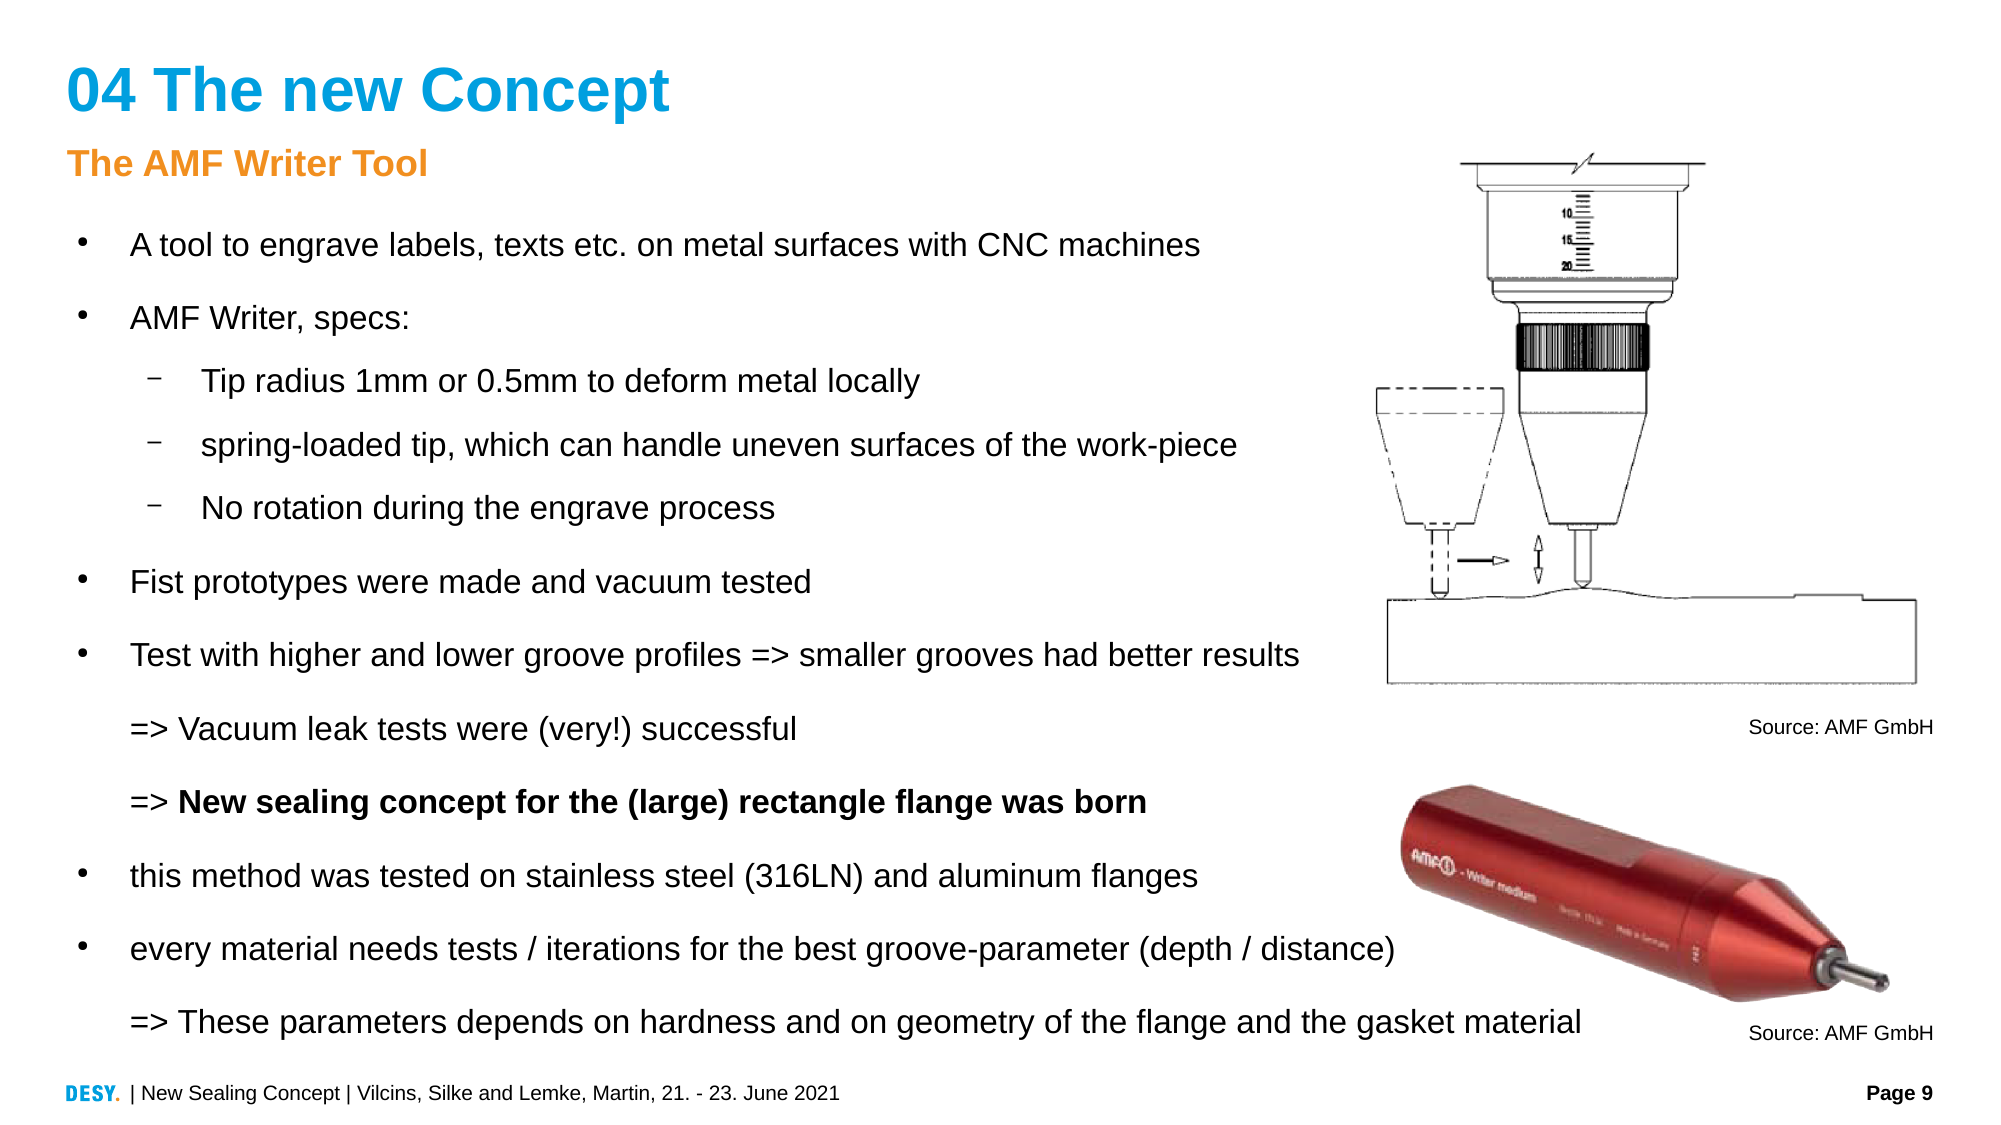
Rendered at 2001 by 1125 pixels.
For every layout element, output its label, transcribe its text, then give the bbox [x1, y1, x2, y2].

text_box Source: AMF GmbH [1733, 708, 1949, 747]
text_box Source: AMF GmbH [1733, 1014, 1949, 1053]
picture [1358, 131, 1933, 218]
list The AMF Writer Tool [66, 134, 1358, 197]
text_box | New Sealing Concept | Vilcins, Silke and Lemke, Martin, 21. - 23. June 2021 [129, 1079, 1762, 1111]
title 04 The new Concept [66, 57, 1933, 132]
list A tool to engrave labels, texts etc. on metal surfaces with CNC machines AMF Writer, specs: Tip radius 1mm or 0.5mm to deform metal locally spring-loaded tip, which can handle uneven surfaces of the work-piece No rotation during the engrave process Fist prototypes were made and vacuum tested Test with higher and lower groove profiles => smaller grooves had better results => Vacuum leak tests were (very!) successful => New sealing concept for the (large) rectangle flange was born this method was tested on stainless steel (316LN) and aluminum flanges every material needs tests / iterations for the best groove-parameter (depth / distance) => These parameters depends on hardness and on geometry of the flange and the gasket material [59, 218, 1949, 1053]
